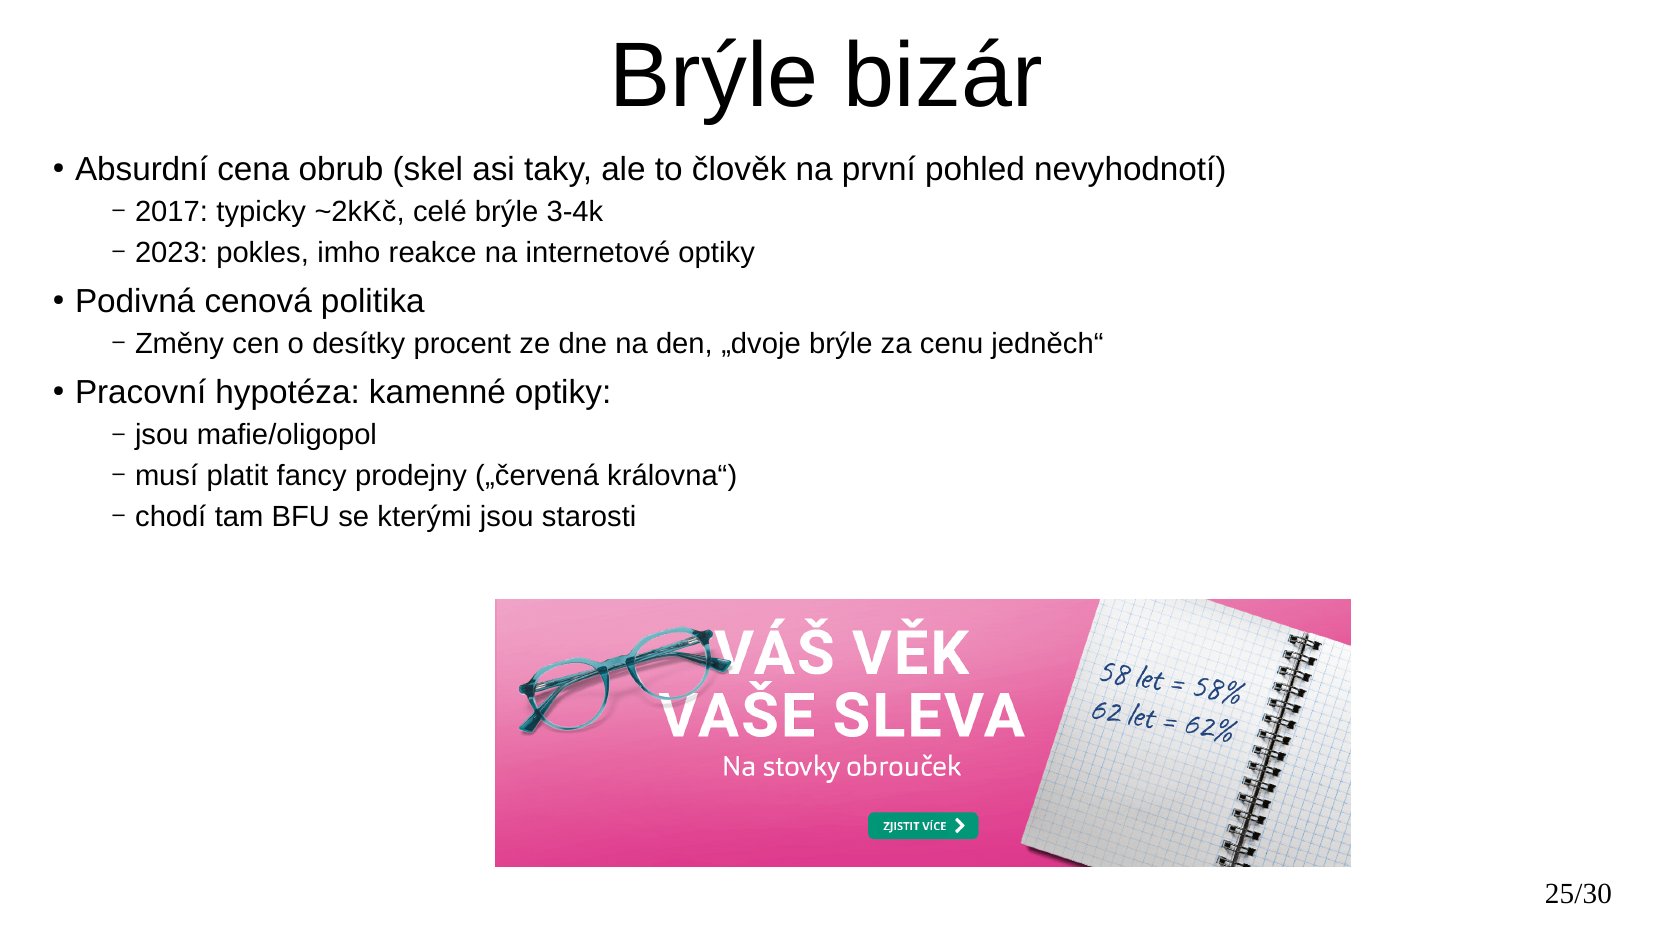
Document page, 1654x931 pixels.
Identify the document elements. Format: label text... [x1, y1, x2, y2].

title Brýle bizár [82, 23, 1571, 127]
picture [495, 599, 1351, 867]
list Absurdní cena obrub (skel asi taky, ale to člověk na první pohled nevyhodnotí) 2017: typicky ~2kKč, celé brýle 3-4k 2023: pokles, imho reakce na internetové optiky Podivná cenová politika Změny cen o desítky procent ze dne na den, „dvoje brýle za cenu jedněch“ Pracovní hypotéza: kamenné optiky: jsou mafie/oligopol musí platit fancy prodejny („červená královna“) chodí tam BFU se kterými jsou starosti [37, 150, 1613, 901]
